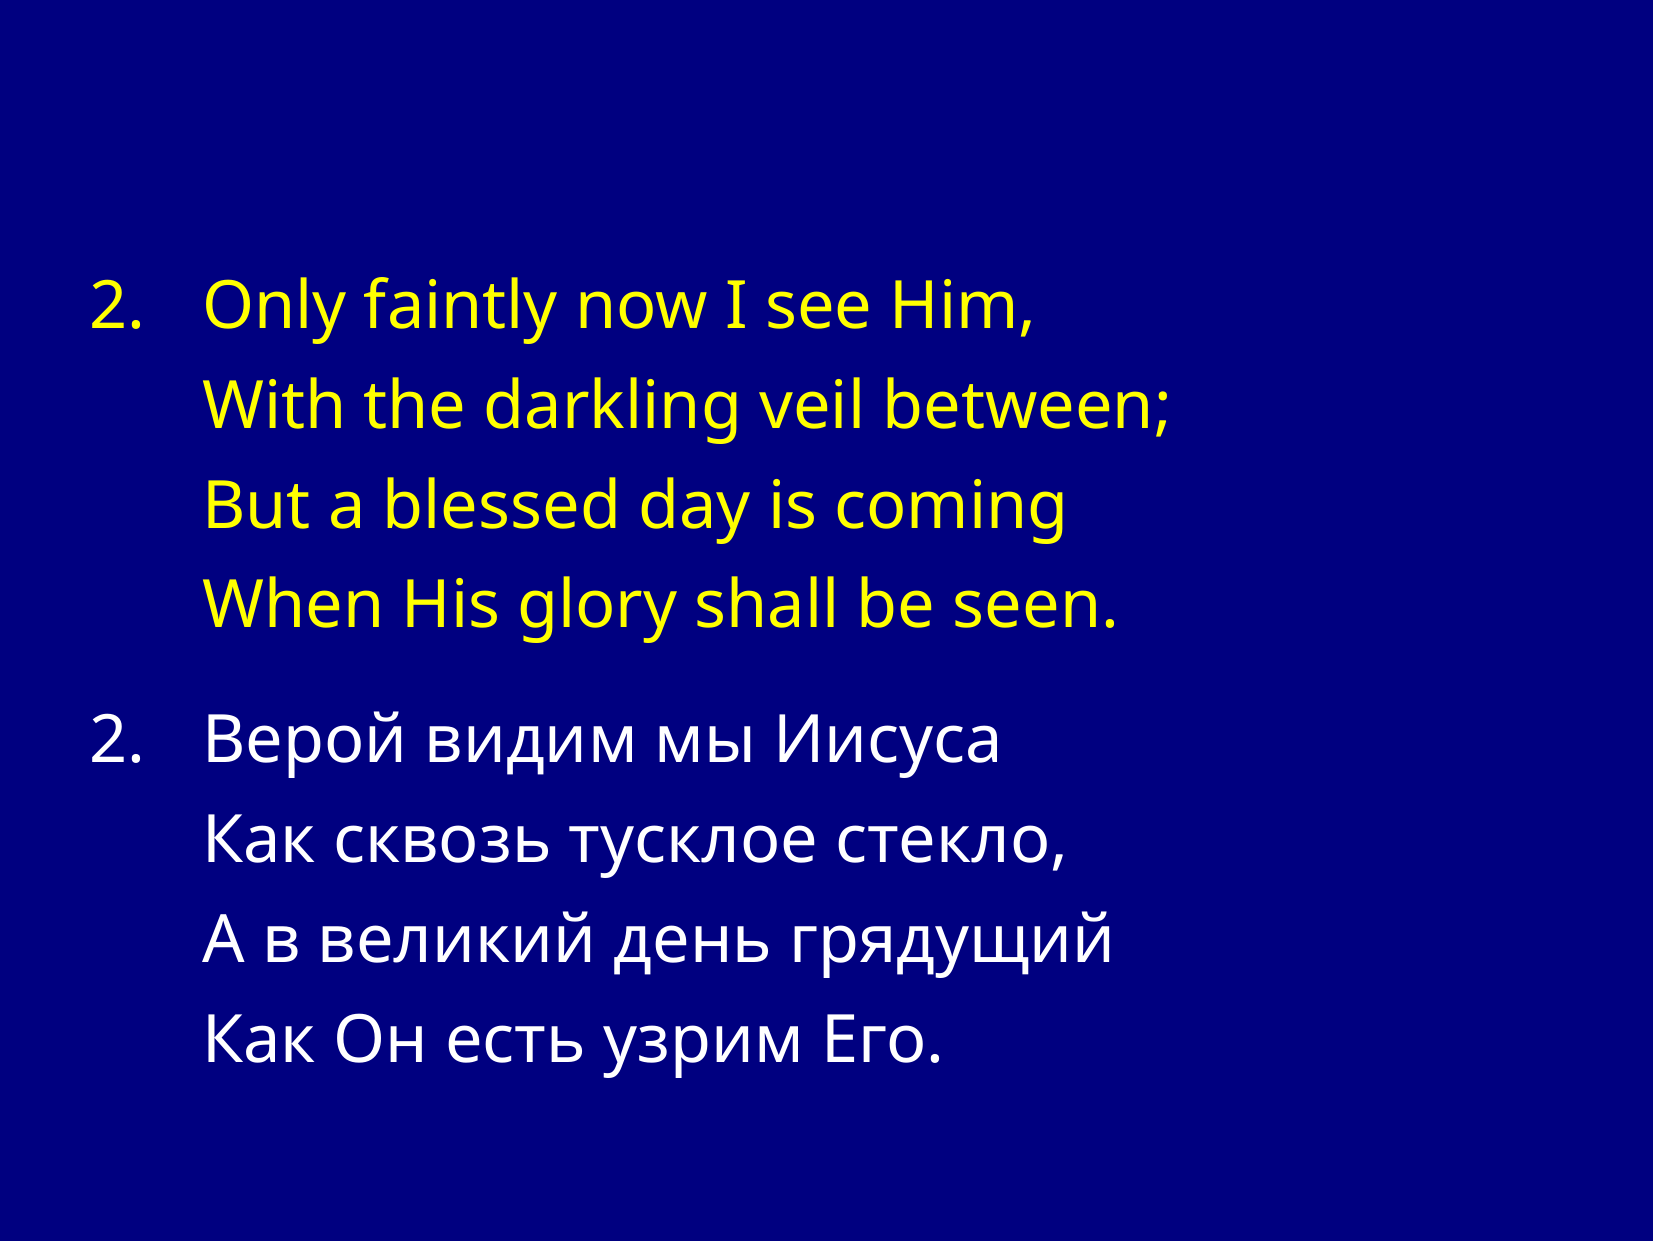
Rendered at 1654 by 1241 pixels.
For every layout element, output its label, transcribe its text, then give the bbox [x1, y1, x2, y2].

text_box 2. Верой видим мы Иисуса Как сквозь тусклое стекло, А в великий день грядущий Как Он есть узрим Его. [75, 675, 1576, 1163]
text_box 2. Only faintly now I see Him, With the darkling veil between; But a blessed day is coming When His glory shall be seen. [75, 150, 1576, 638]
